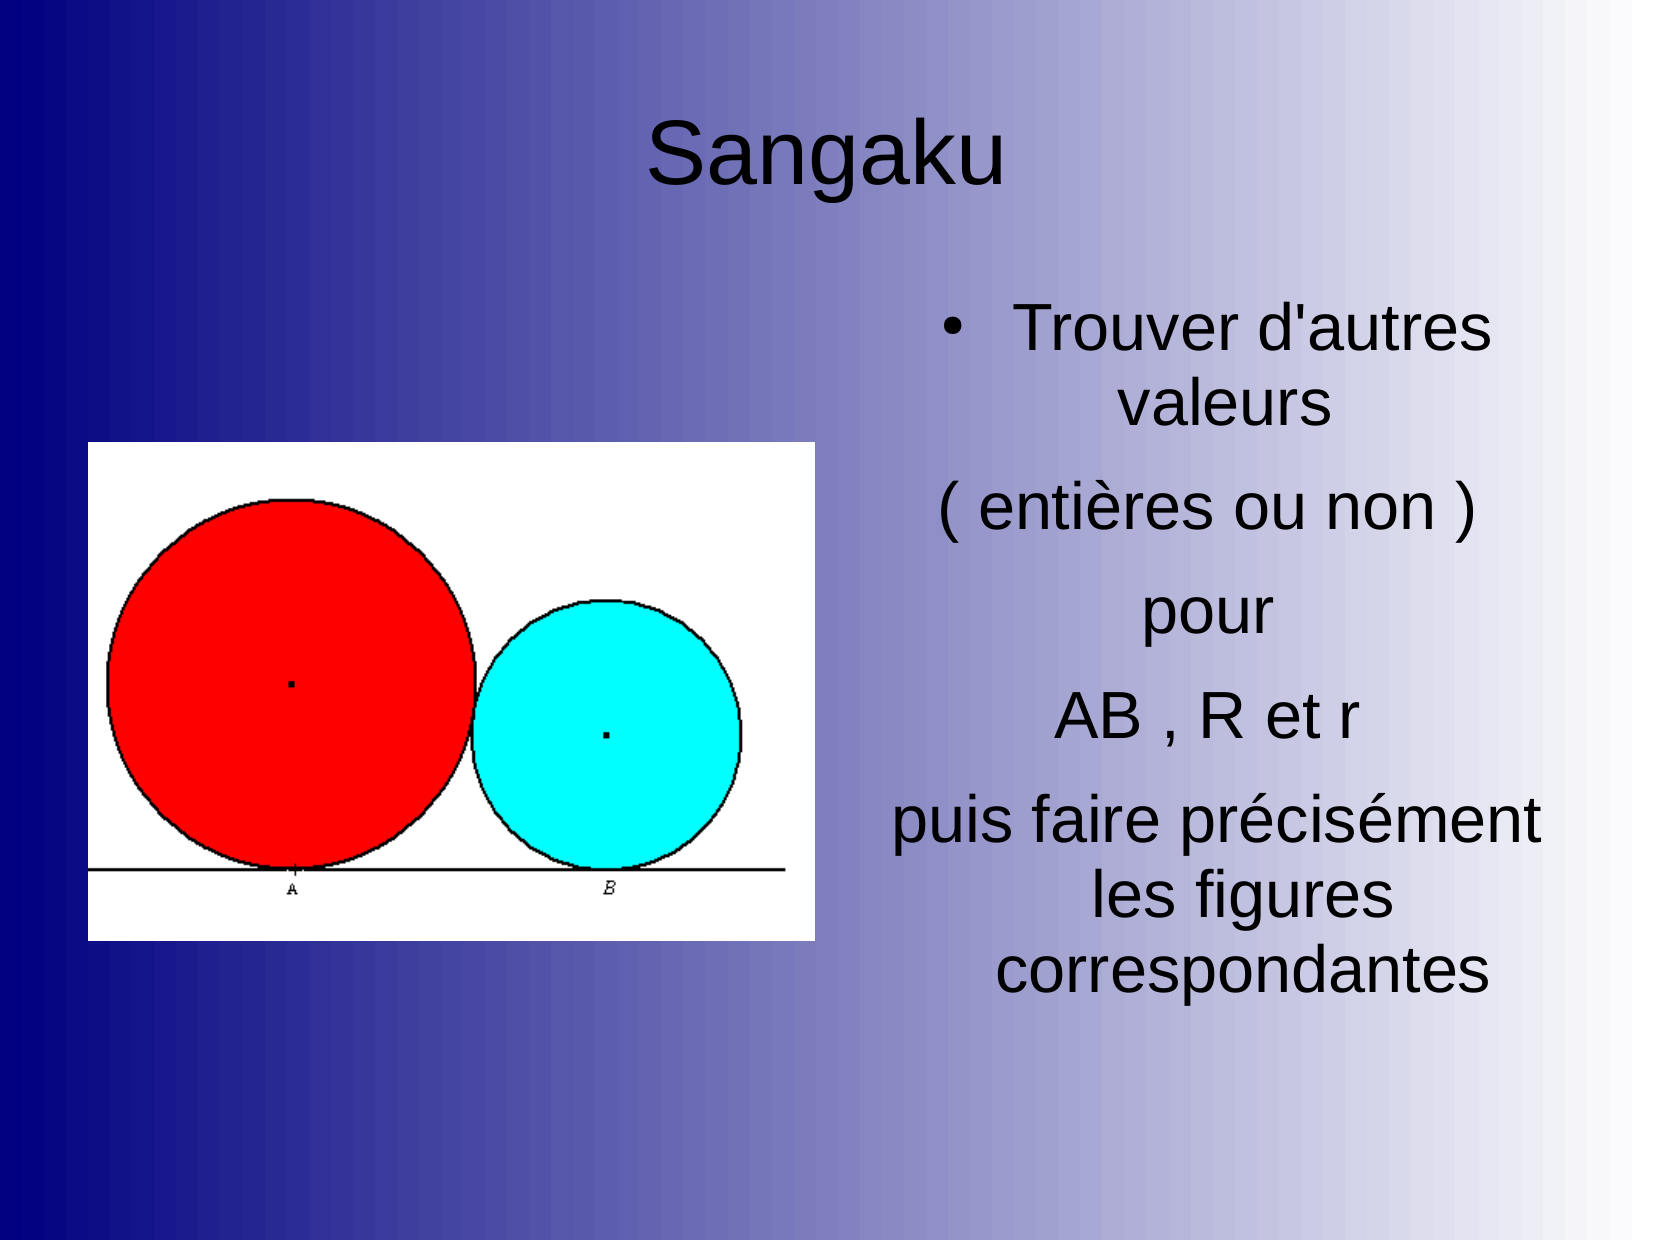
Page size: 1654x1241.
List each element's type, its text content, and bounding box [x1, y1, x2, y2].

picture [88, 442, 815, 941]
title Sangaku [82, 56, 1571, 250]
list Trouver d'autres valeurs ( entières ou non ) pour AB , R et r puis faire précisément les figures correspondantes [845, 290, 1572, 1094]
